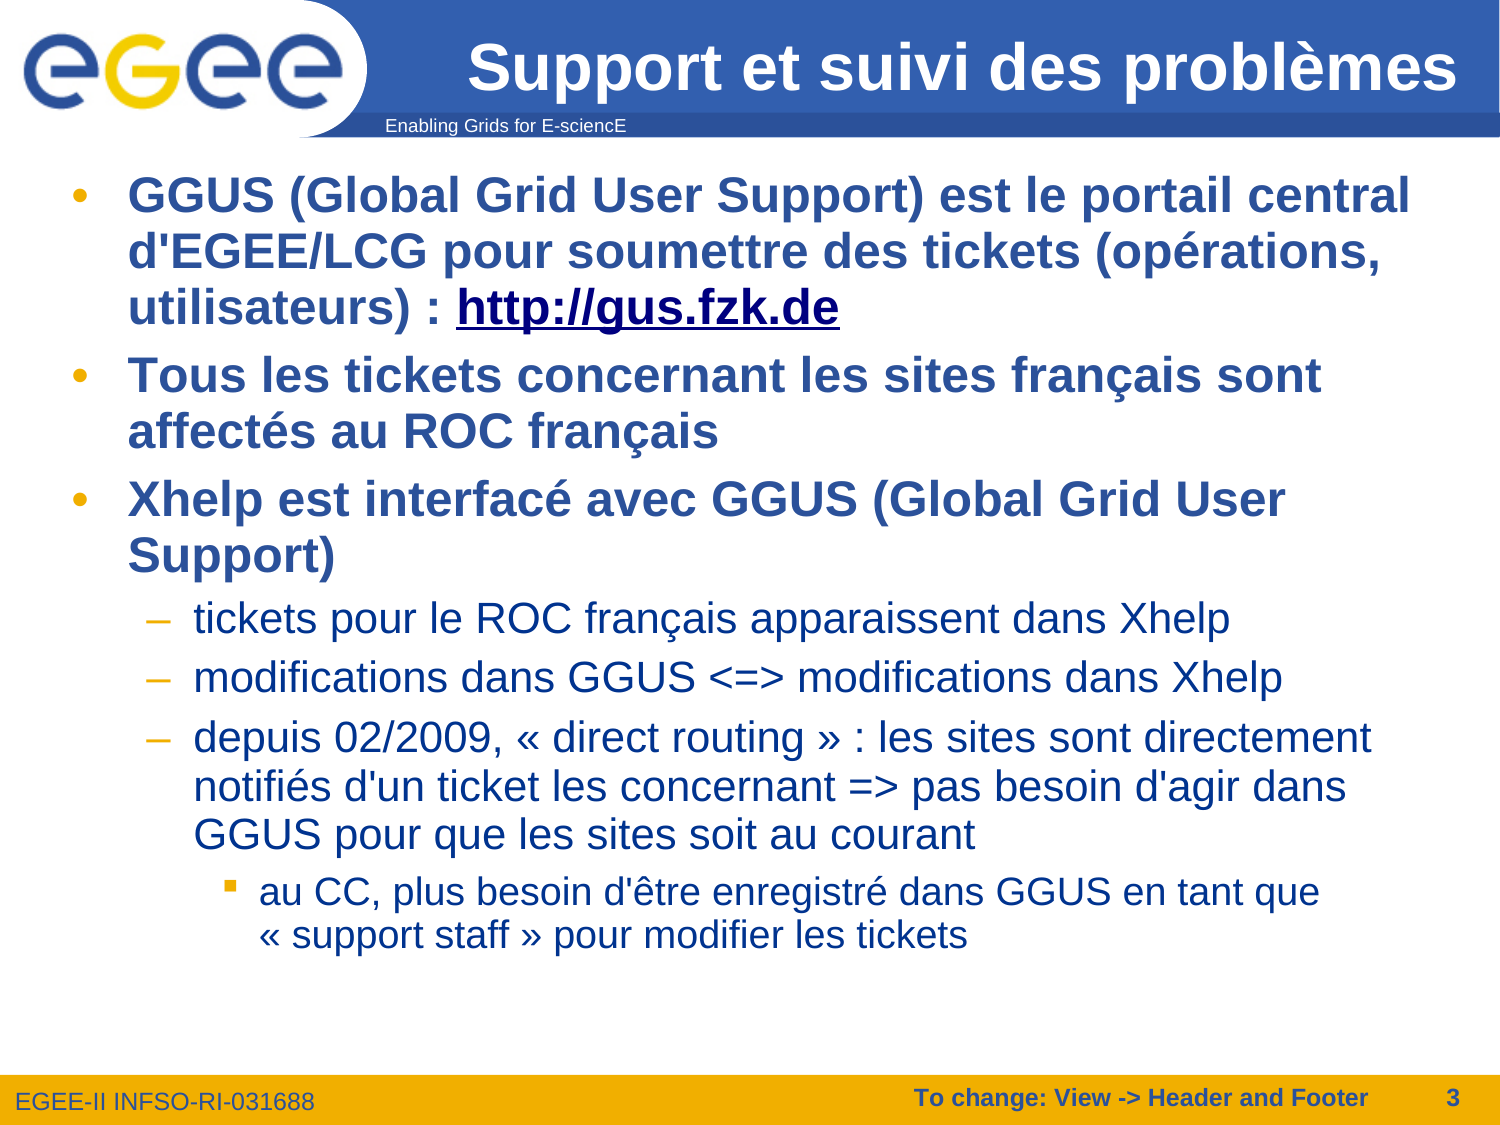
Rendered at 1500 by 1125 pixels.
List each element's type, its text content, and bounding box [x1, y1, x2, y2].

picture [18, 30, 349, 112]
title Support et suivi des problèmes [369, 0, 1475, 156]
list GGUS (Global Grid User Support) est le portail central d'EGEE/LCG pour soumettre des tickets (opérations, utilisateurs) : http://gus.fzk.de Tous les tickets concernant les sites français sont affectés au ROC français Xhelp est interfacé avec GGUS (Global Grid User Support) tickets pour le ROC français apparaissent dans Xhelp modifications dans GGUS <=> modifications dans Xhelp depuis 02/2009, « direct routing » : les sites sont directement notifiés d'un ticket les concernant => pas besoin d'agir dans GGUS pour que les sites soit au courant au CC, plus besoin d'être enregistré dans GGUS en tant que « support staff » pour modifier les tickets [56, 159, 1466, 1052]
